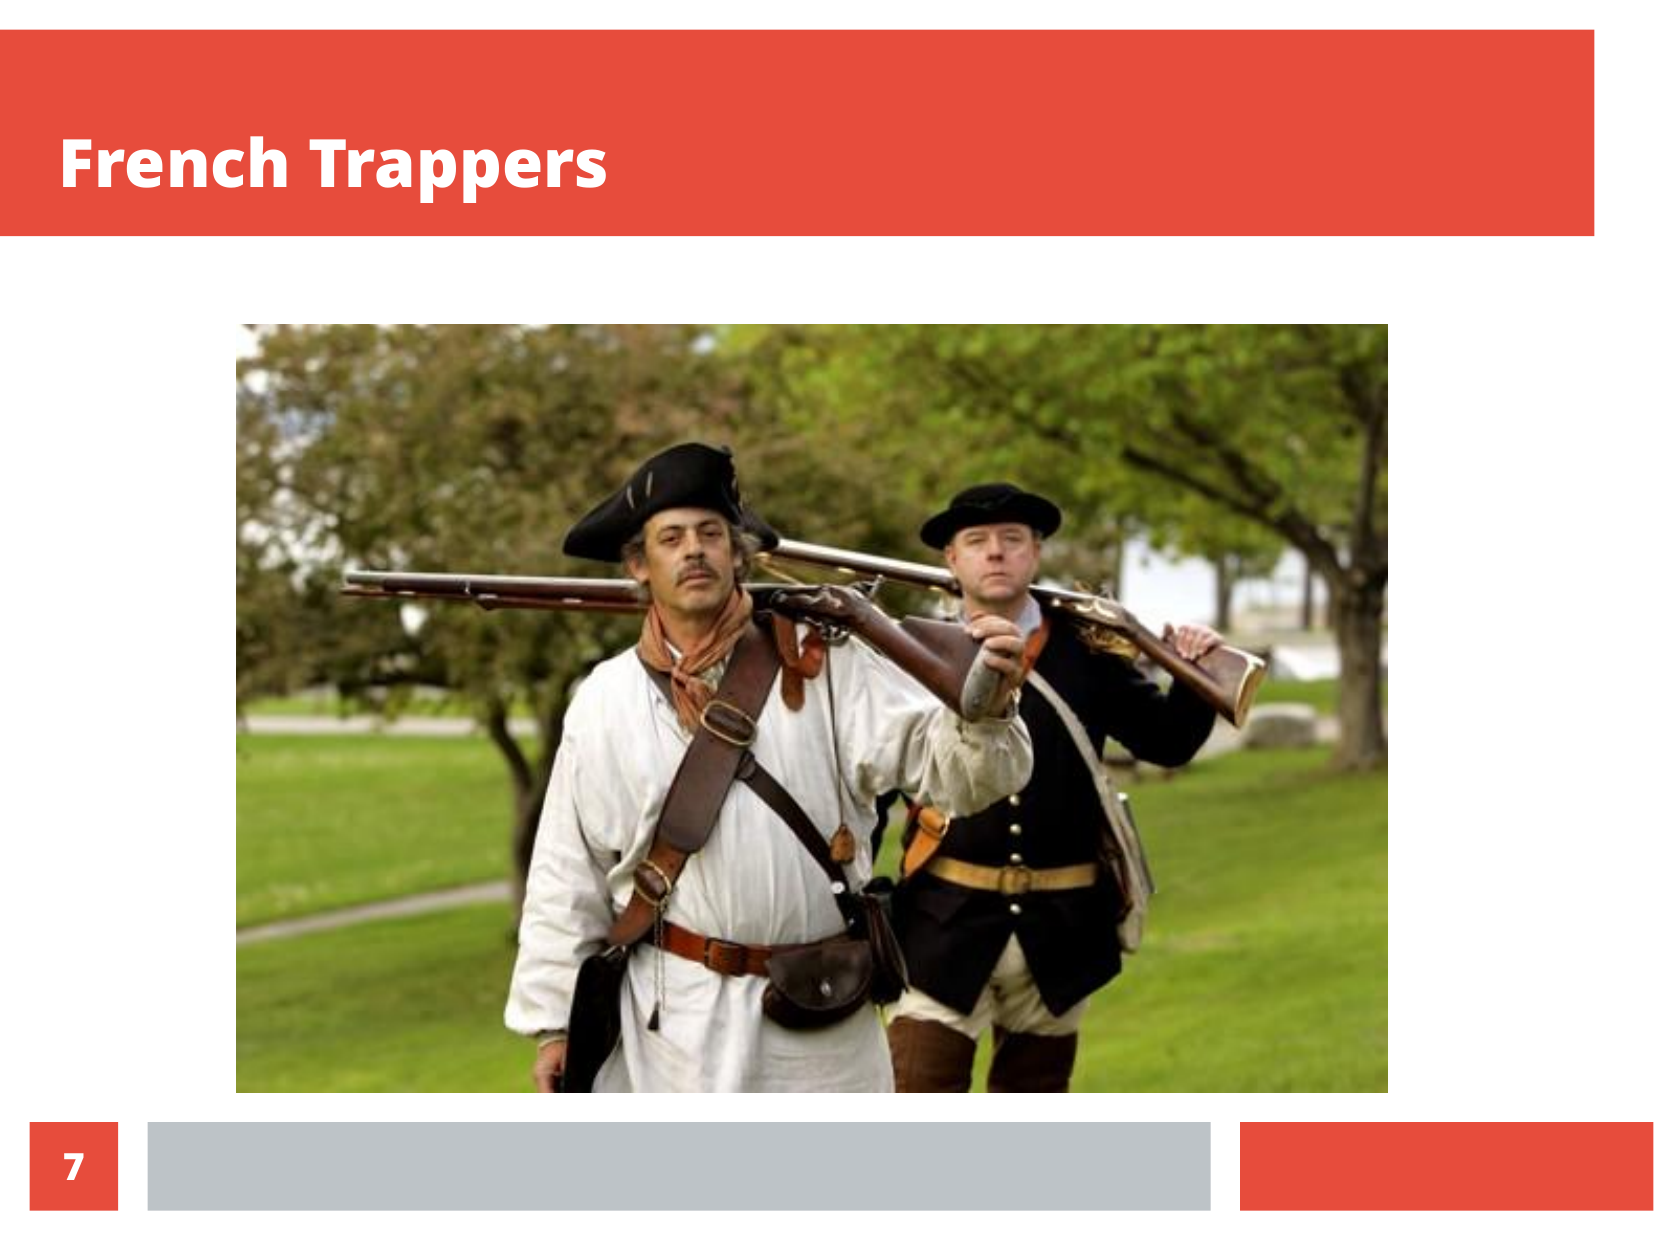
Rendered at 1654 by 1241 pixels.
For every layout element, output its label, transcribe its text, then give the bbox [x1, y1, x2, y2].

picture [236, 324, 1388, 1093]
title French Trappers [59, 59, 1595, 207]
